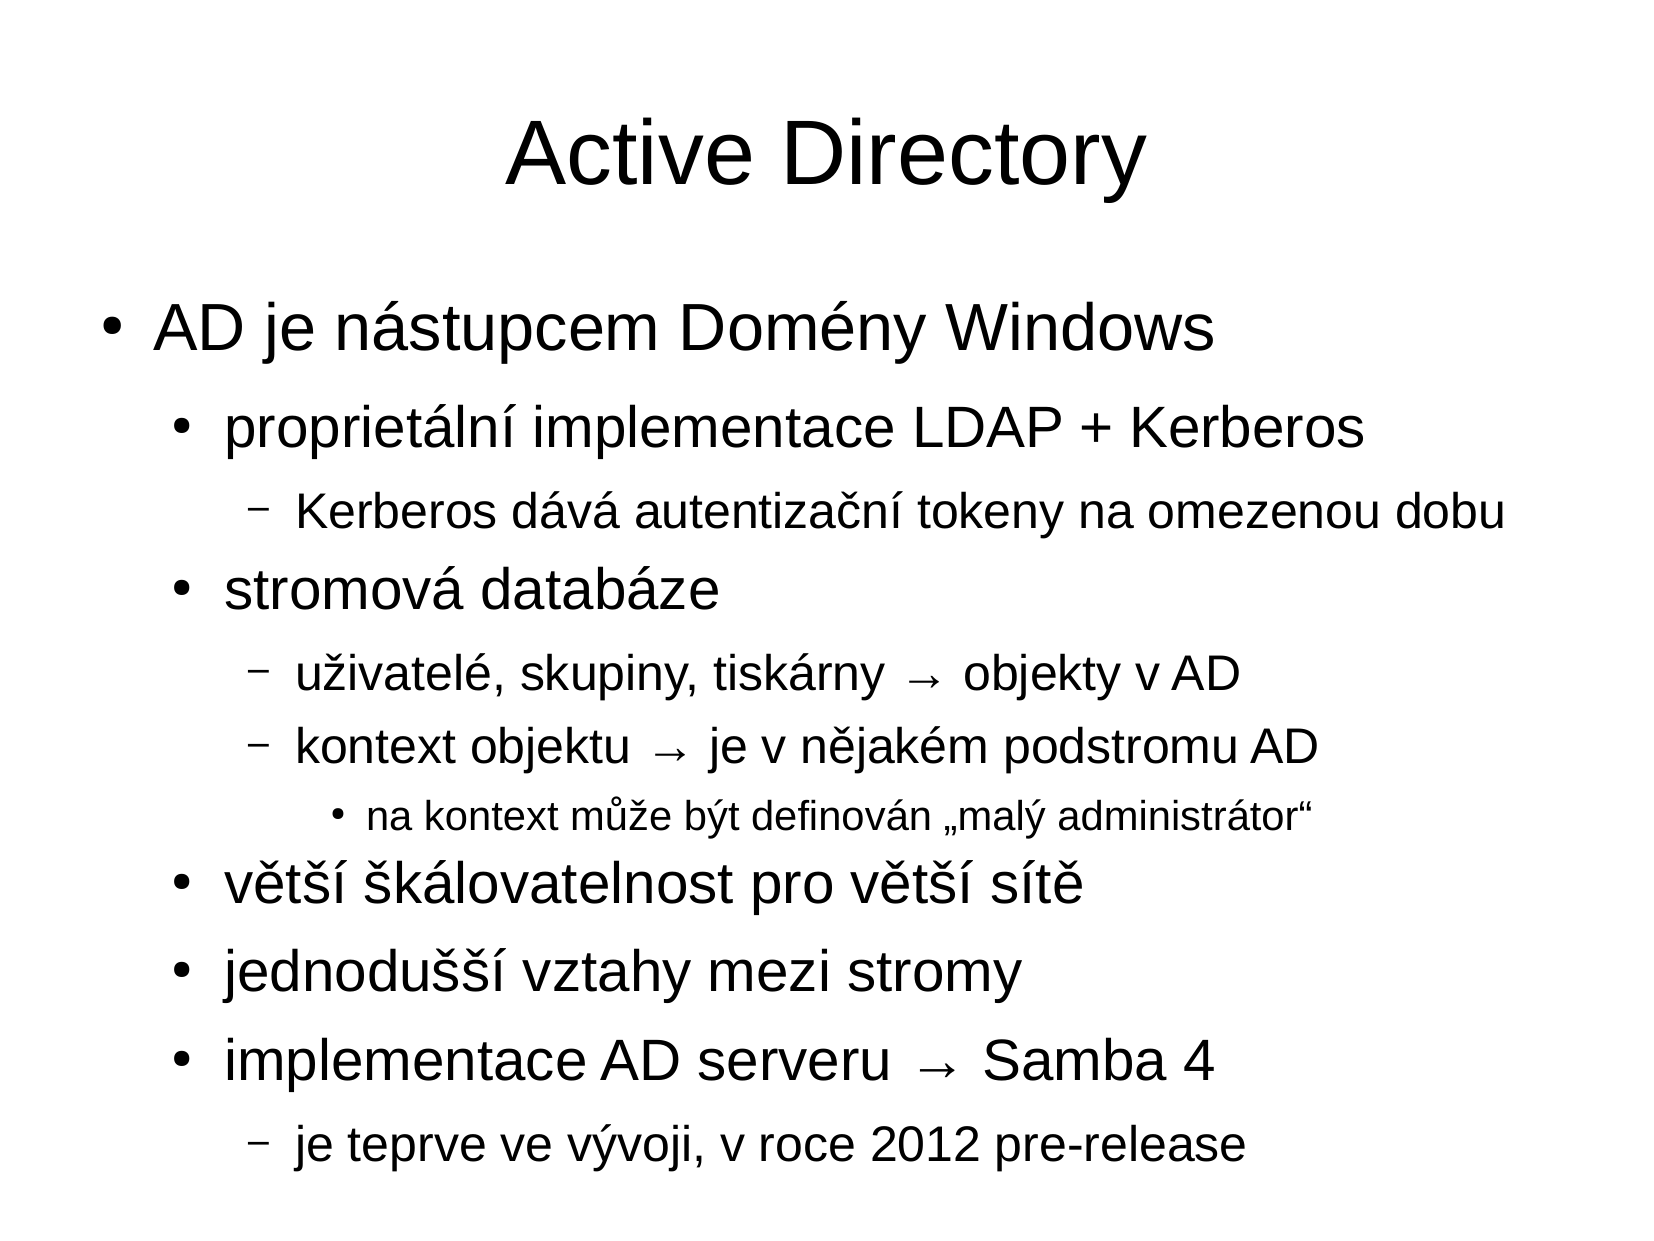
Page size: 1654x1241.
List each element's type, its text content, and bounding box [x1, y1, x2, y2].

title Active Directory [82, 49, 1571, 257]
list AD je nástupcem Domény Windows proprietální implementace LDAP + Kerberos Kerberos dává autentizační tokeny na omezenou dobu stromová databáze uživatelé, skupiny, tiskárny → objekty v AD kontext objektu → je v nějakém podstromu AD na kontext může být definován „malý administrátor“ větší škálovatelnost pro větší sítě jednodušší vztahy mezi stromy implementace AD serveru → Samba 4 je teprve ve vývoji, v roce 2012 pre-release [82, 290, 1571, 1182]
